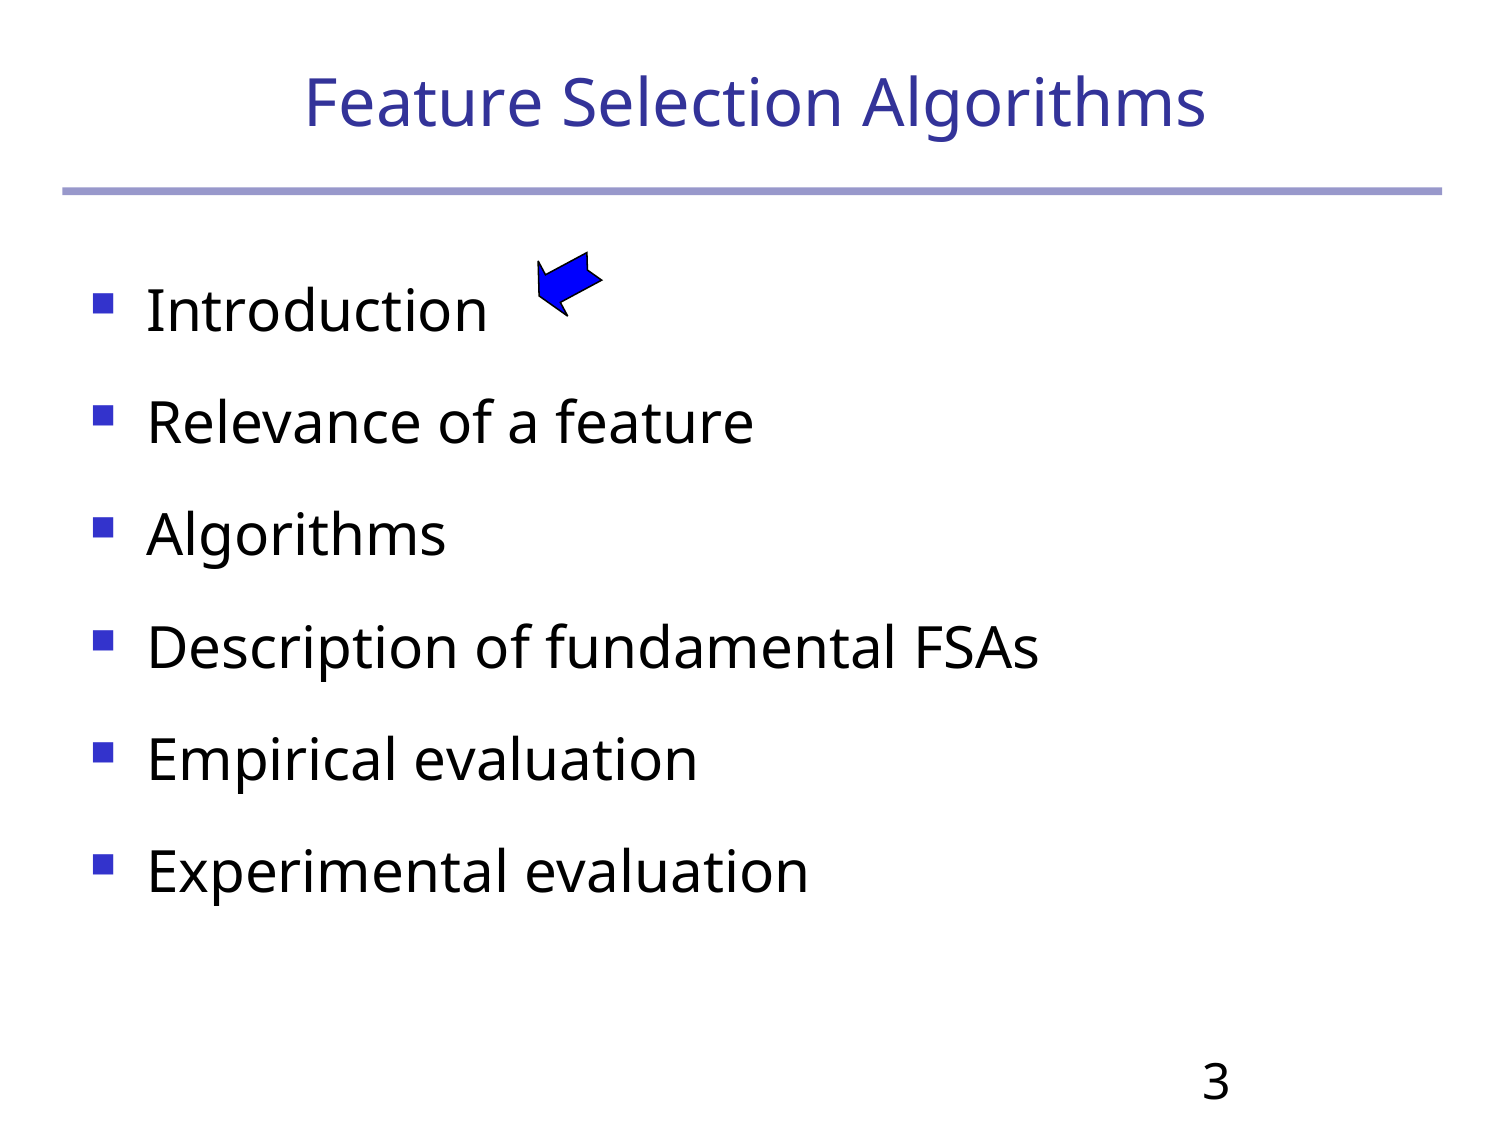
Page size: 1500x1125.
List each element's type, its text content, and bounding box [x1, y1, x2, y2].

text_box [538, 252, 602, 317]
title Feature Selection Algorithms [0, 12, 1500, 188]
list Introduction Relevance of a feature Algorithms Description of fundamental FSAs Empirical evaluation Experimental evaluation [74, 237, 1450, 1038]
text_box <number> [1187, 1050, 1500, 1125]
